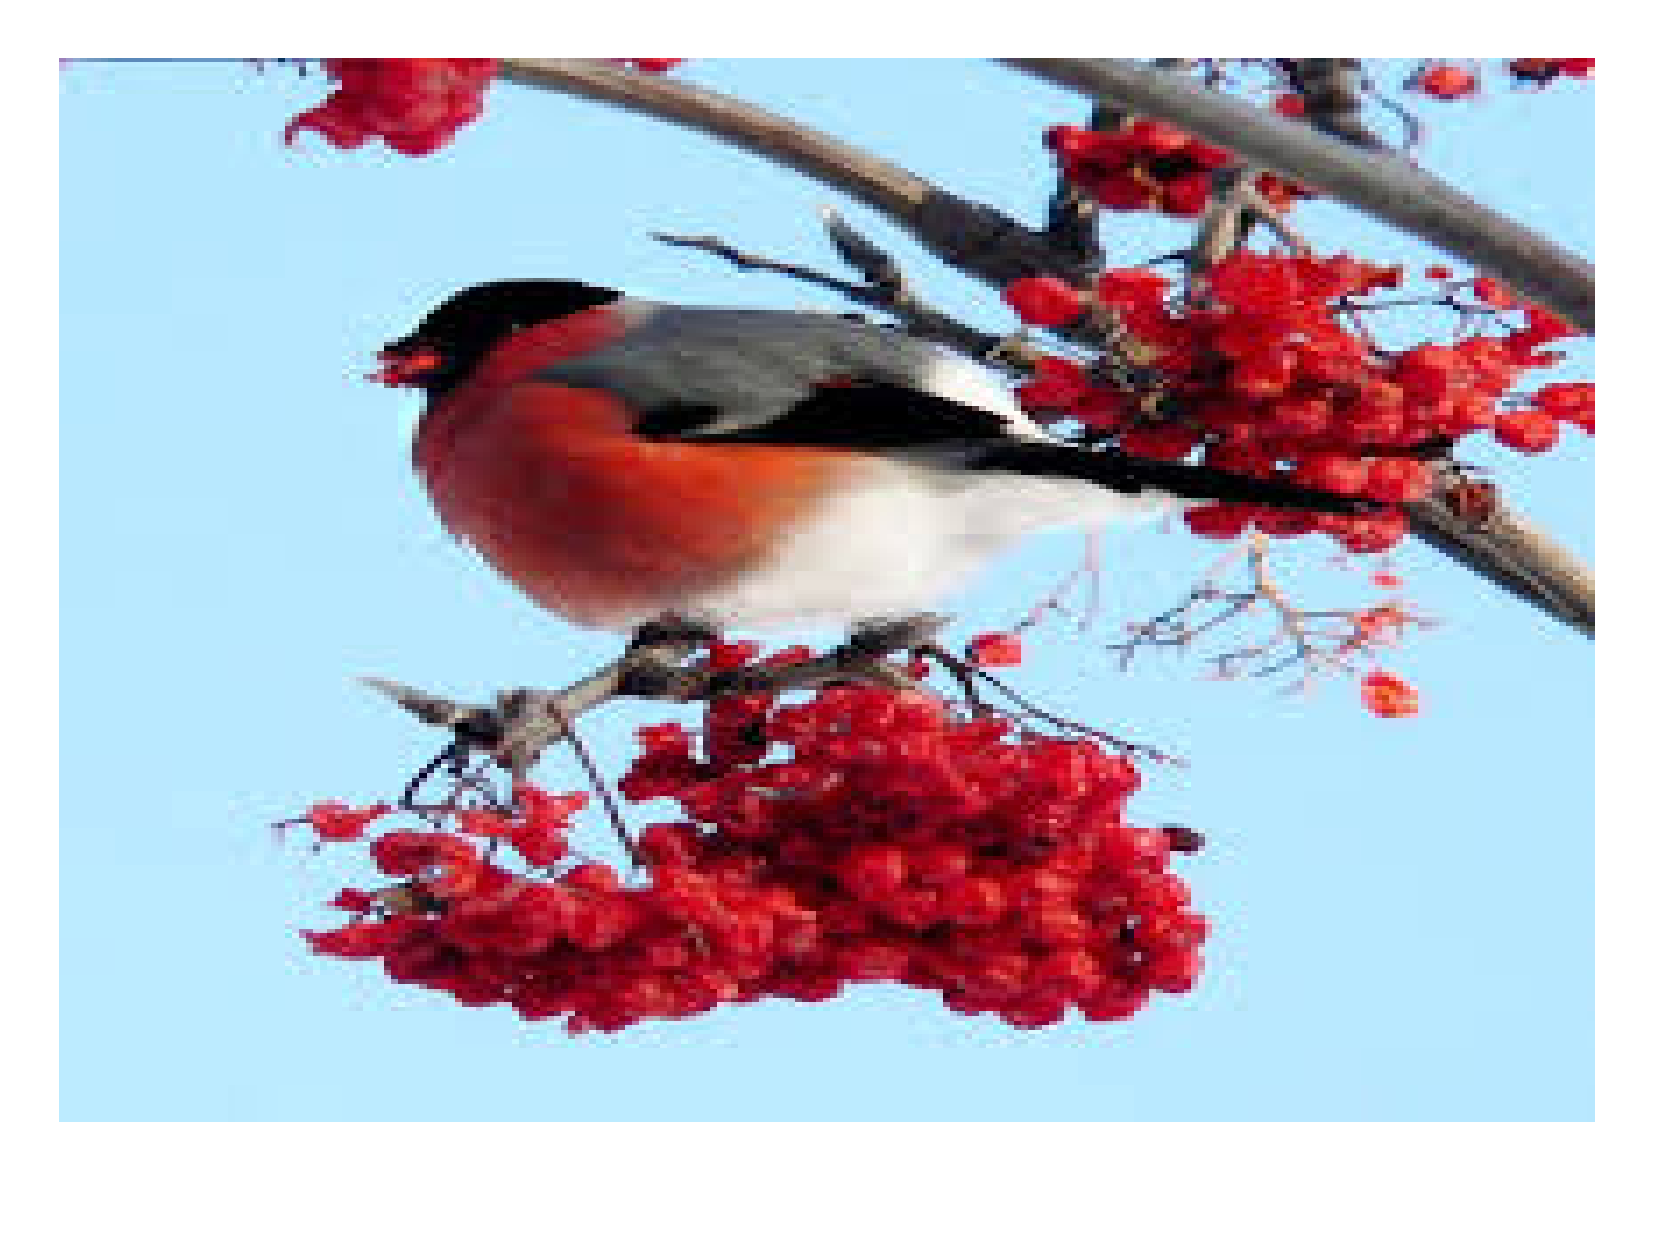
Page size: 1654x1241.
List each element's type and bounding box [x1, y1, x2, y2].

picture [59, 58, 1595, 1123]
